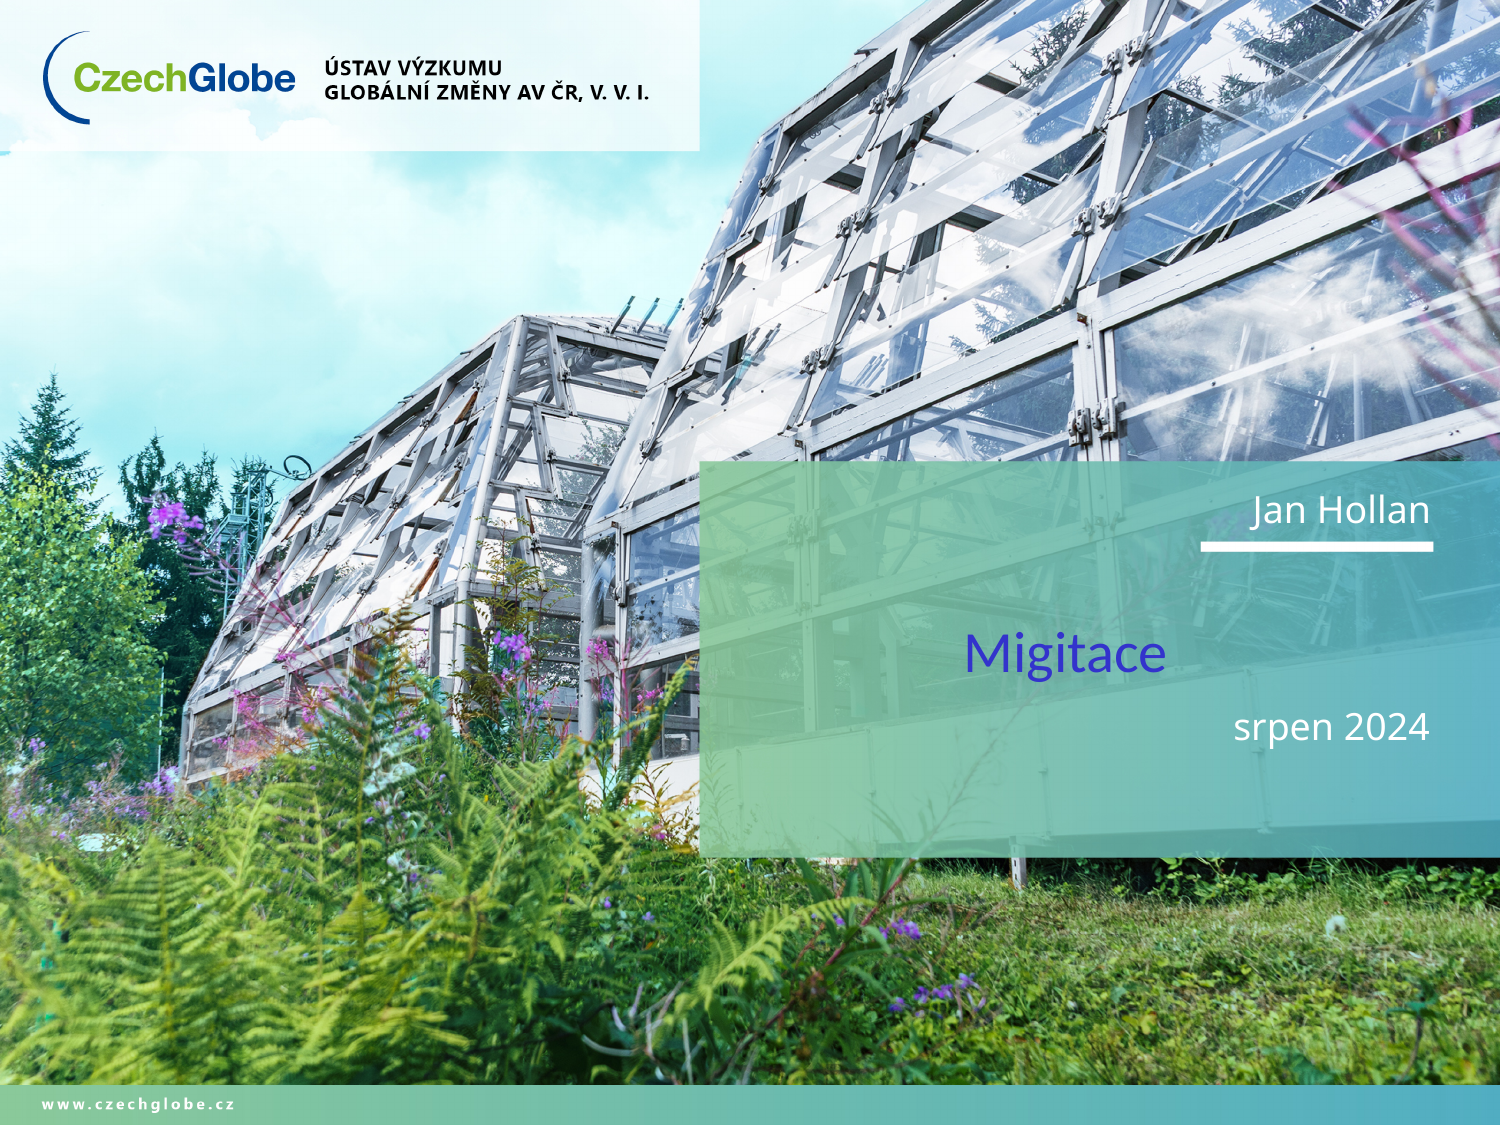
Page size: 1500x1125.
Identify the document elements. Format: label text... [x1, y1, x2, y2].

text_box Migitace srpen 2024 [701, 614, 1430, 924]
text_box Jan Hollan [723, 478, 1447, 557]
picture [0, 0, 1500, 1125]
